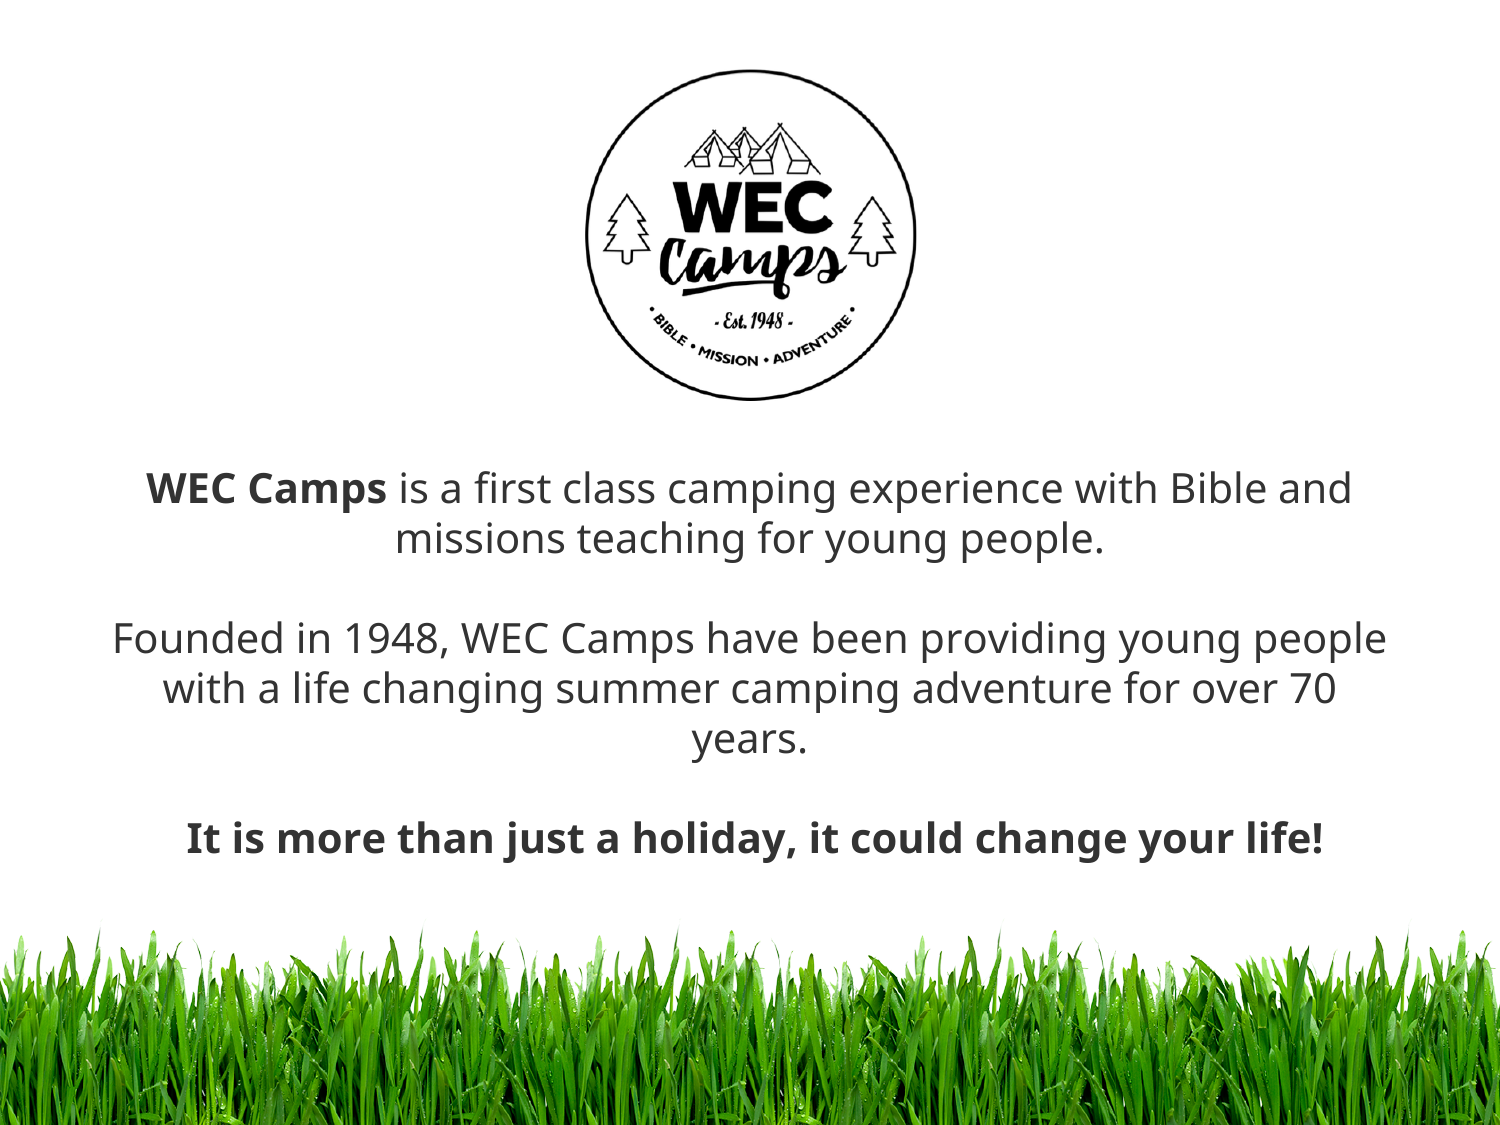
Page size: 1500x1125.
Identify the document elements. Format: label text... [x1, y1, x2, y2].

picture [583, 68, 917, 402]
picture [0, 908, 1500, 1125]
text_box WEC Camps is a first class camping experience with Bible and missions teaching for young people. Founded in 1948, WEC Camps have been providing young people with a life changing summer camping adventure for over 70 years. It is more than just a holiday, it could change your life! [94, 454, 1406, 870]
